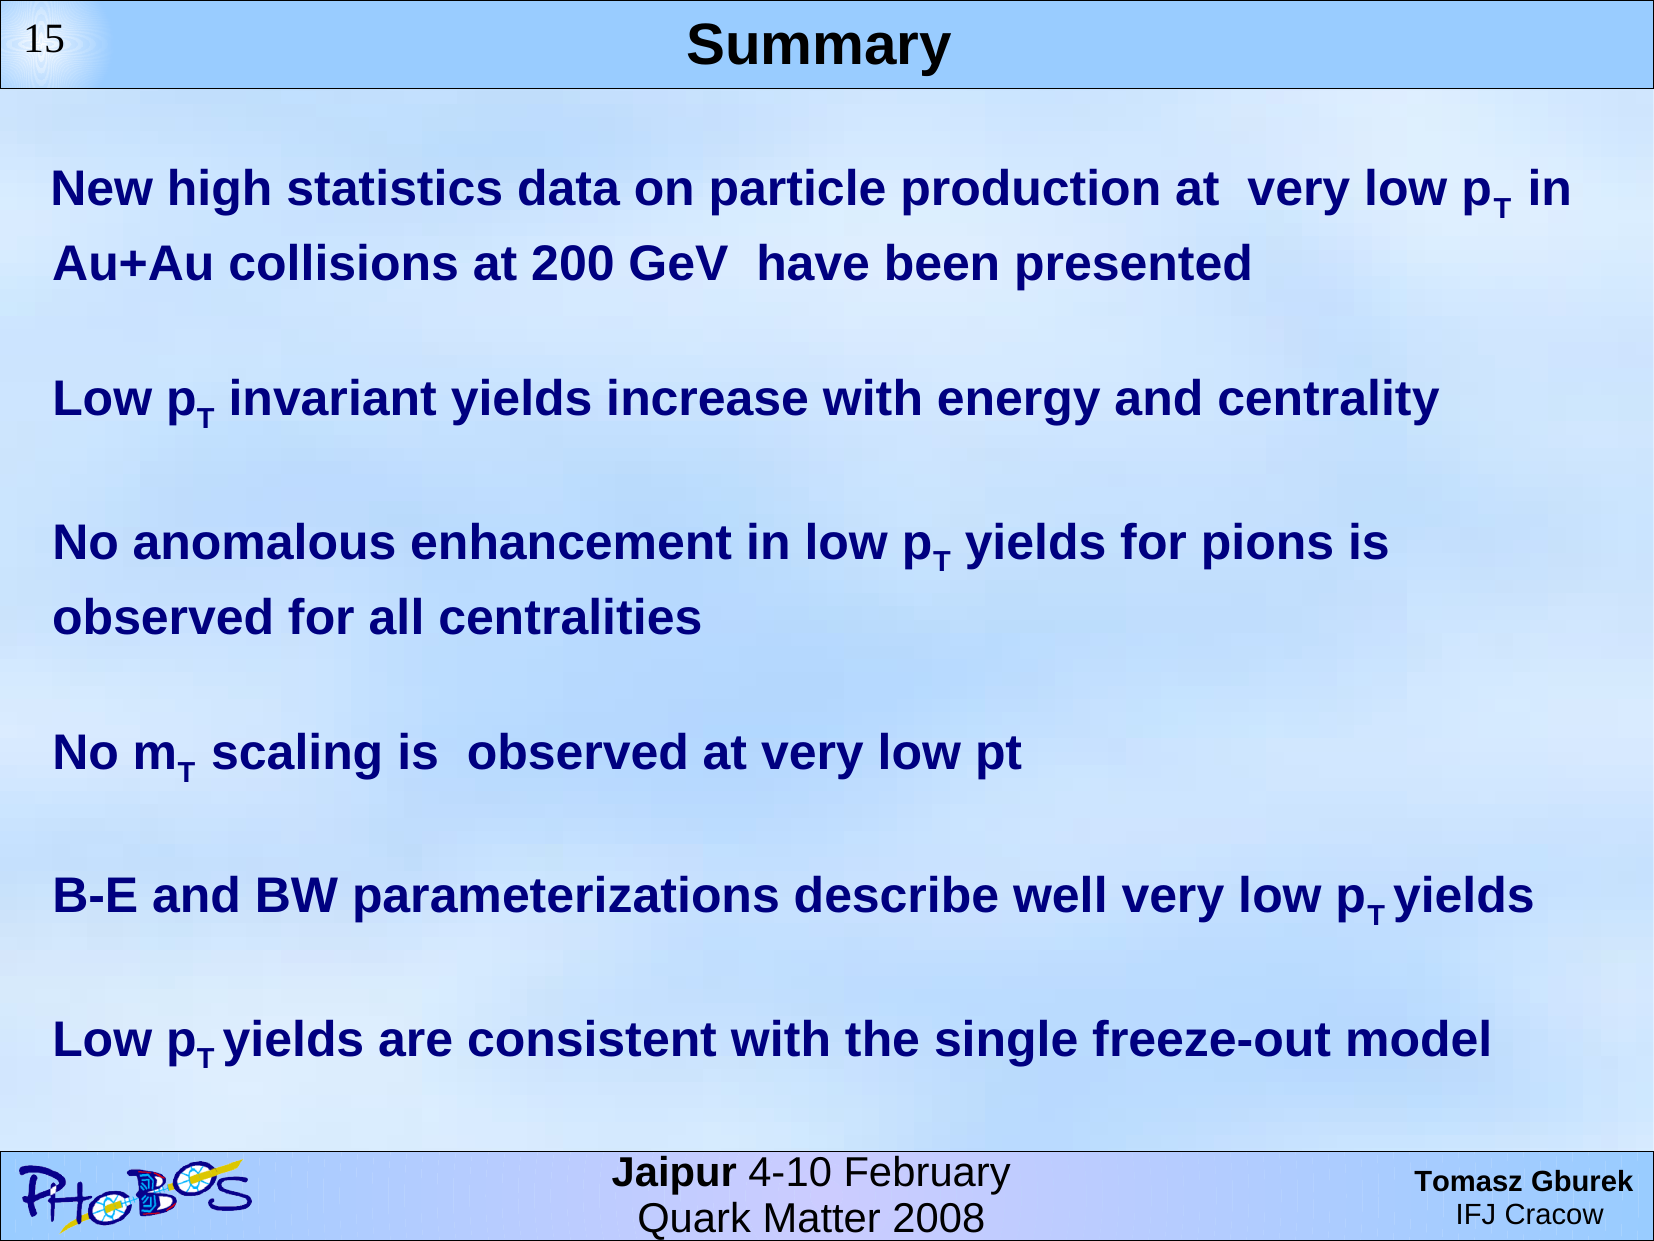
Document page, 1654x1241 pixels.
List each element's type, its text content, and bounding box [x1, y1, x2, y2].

picture [0, 89, 1654, 1241]
text_box New high statistics data on particle production at very low pT in Au+Au collisions at 200 GeV have been presented Low pT invariant yields increase with energy and centrality No anomalous enhancement in low pT yields for pions is observed for all centralities No mT scaling is observed at very low pt B-E and BW parameterizations describe well very low pT yields Low pT yields are consistent with the single freeze-out model [23, 135, 1648, 1148]
title Summary [261, 0, 1377, 100]
